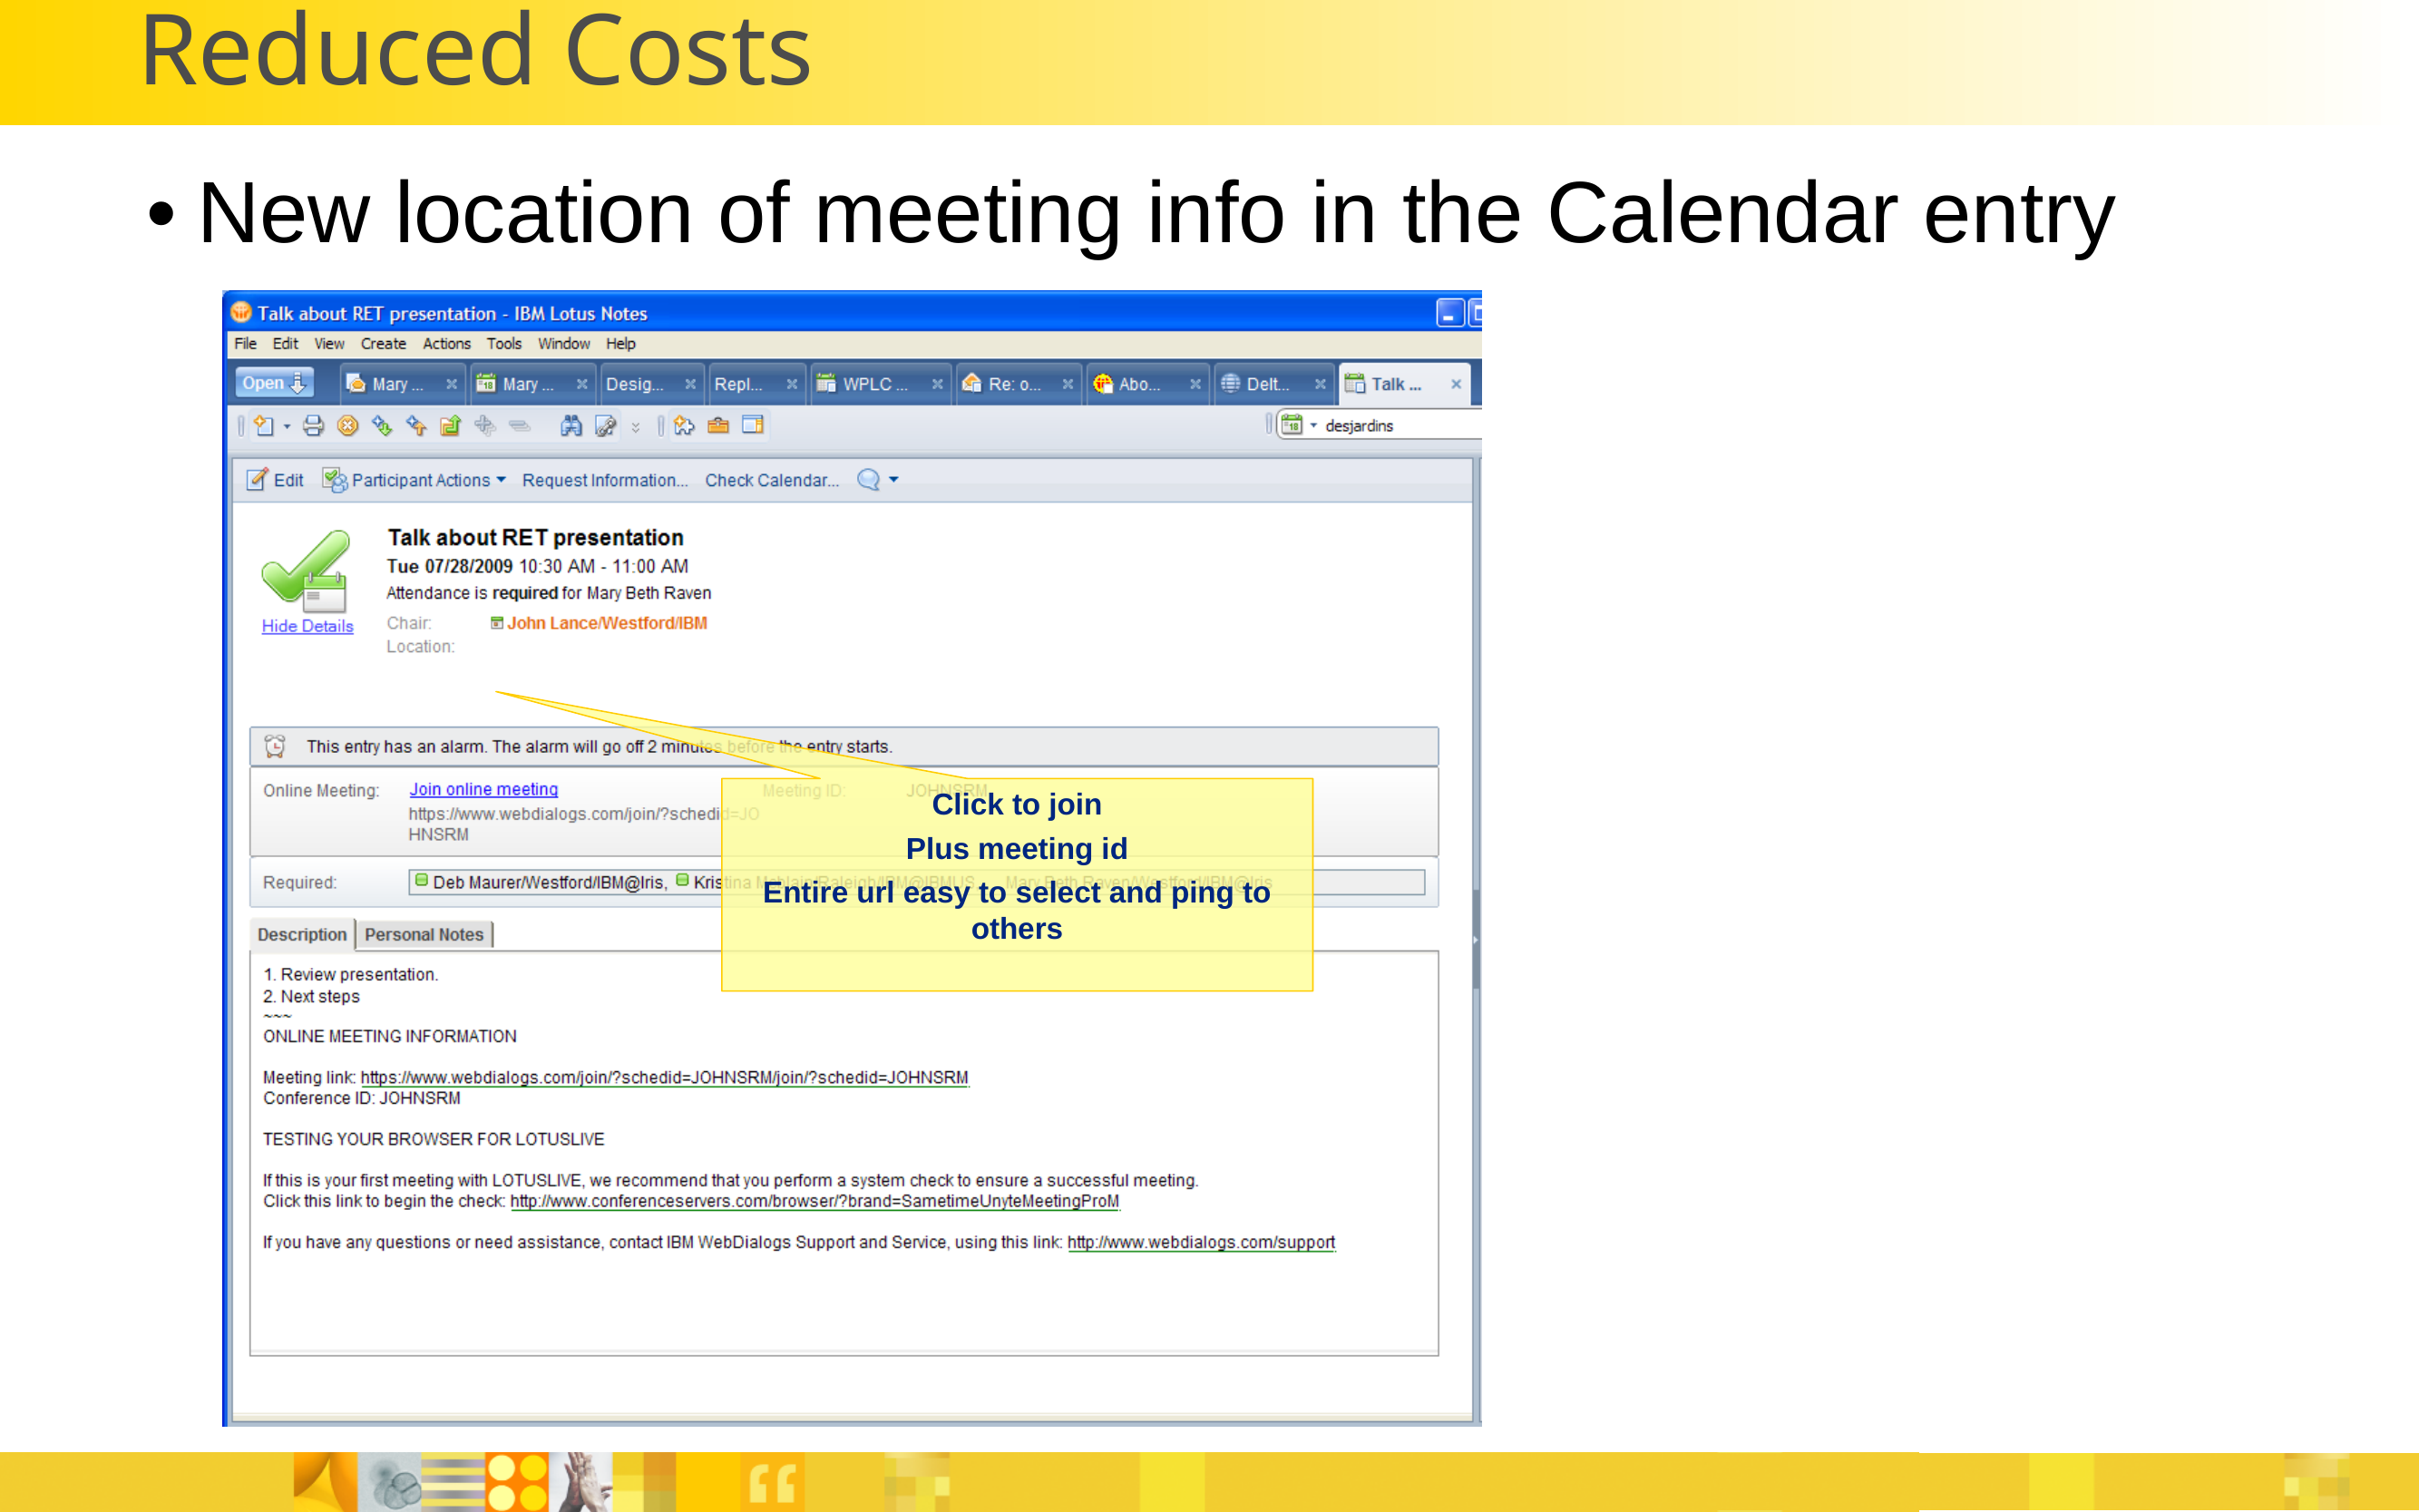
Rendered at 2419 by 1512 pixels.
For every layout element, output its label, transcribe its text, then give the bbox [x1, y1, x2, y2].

text_box [0, 0, 2419, 125]
title Reduced Costs [137, 2, 2315, 127]
list New location of meeting info in the Calendar entry [121, 166, 2298, 1165]
picture [0, 1452, 2419, 1512]
text_box Click to join Plus meeting id Entire url easy to select and ping to others [495, 691, 1313, 991]
picture [222, 290, 1482, 1427]
